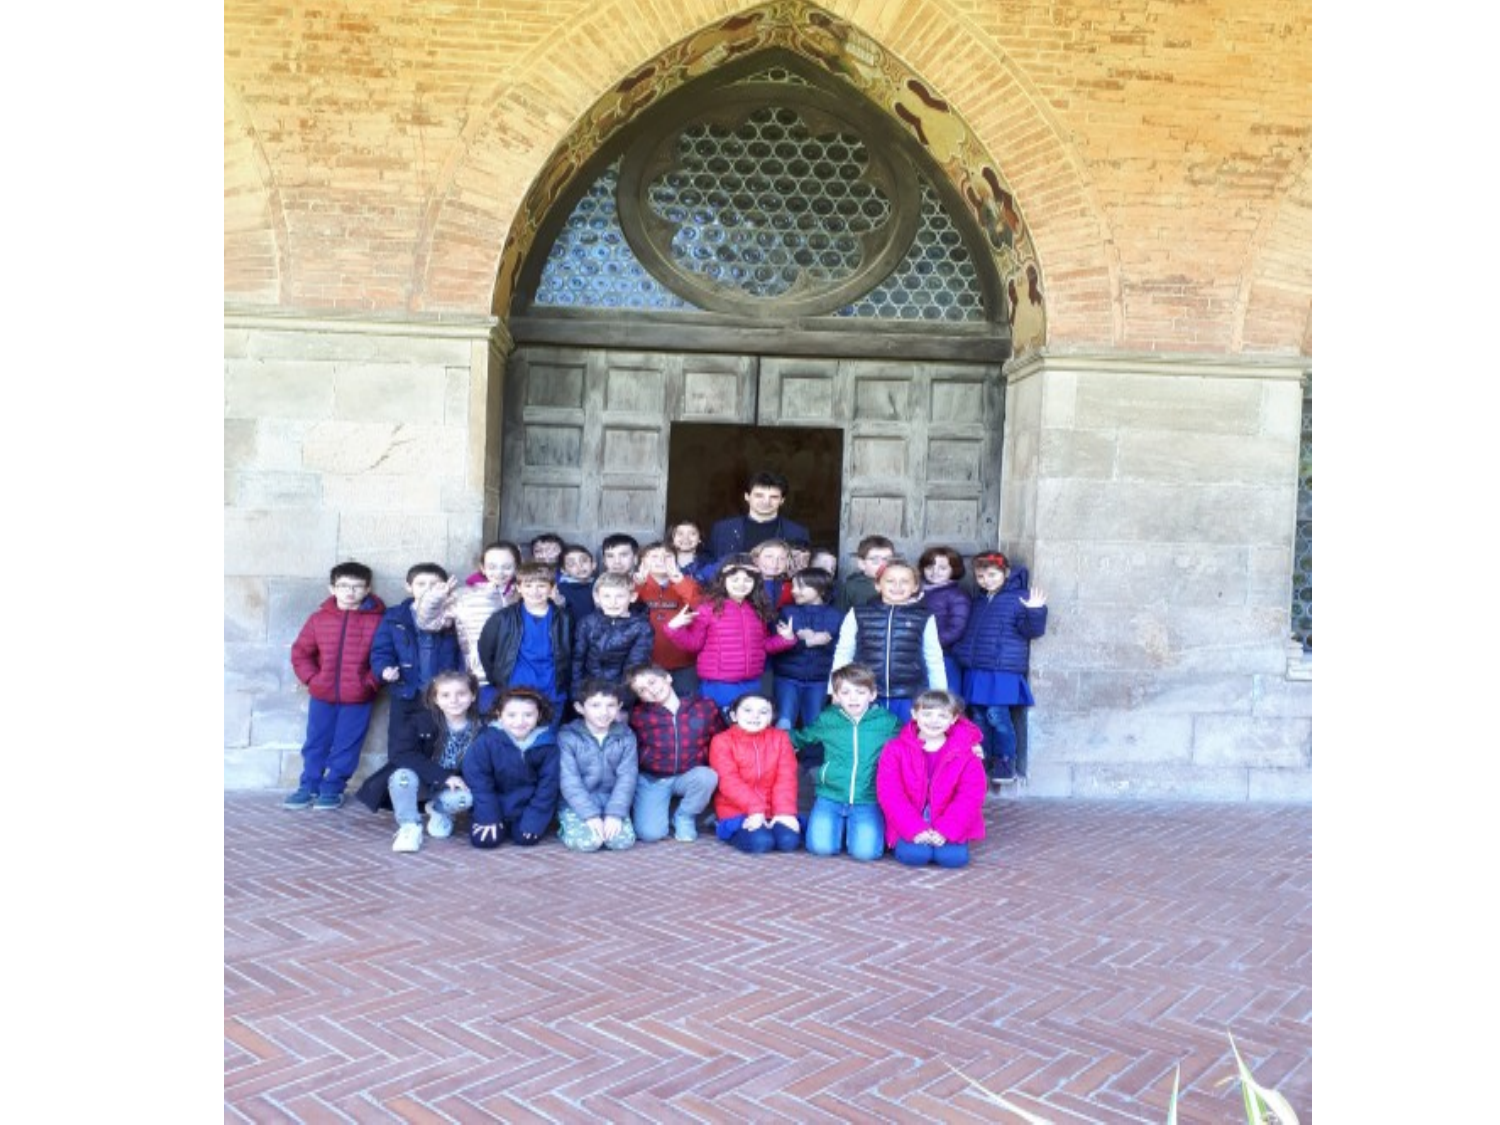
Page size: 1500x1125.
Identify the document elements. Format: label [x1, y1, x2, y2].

picture [224, 0, 1312, 1125]
